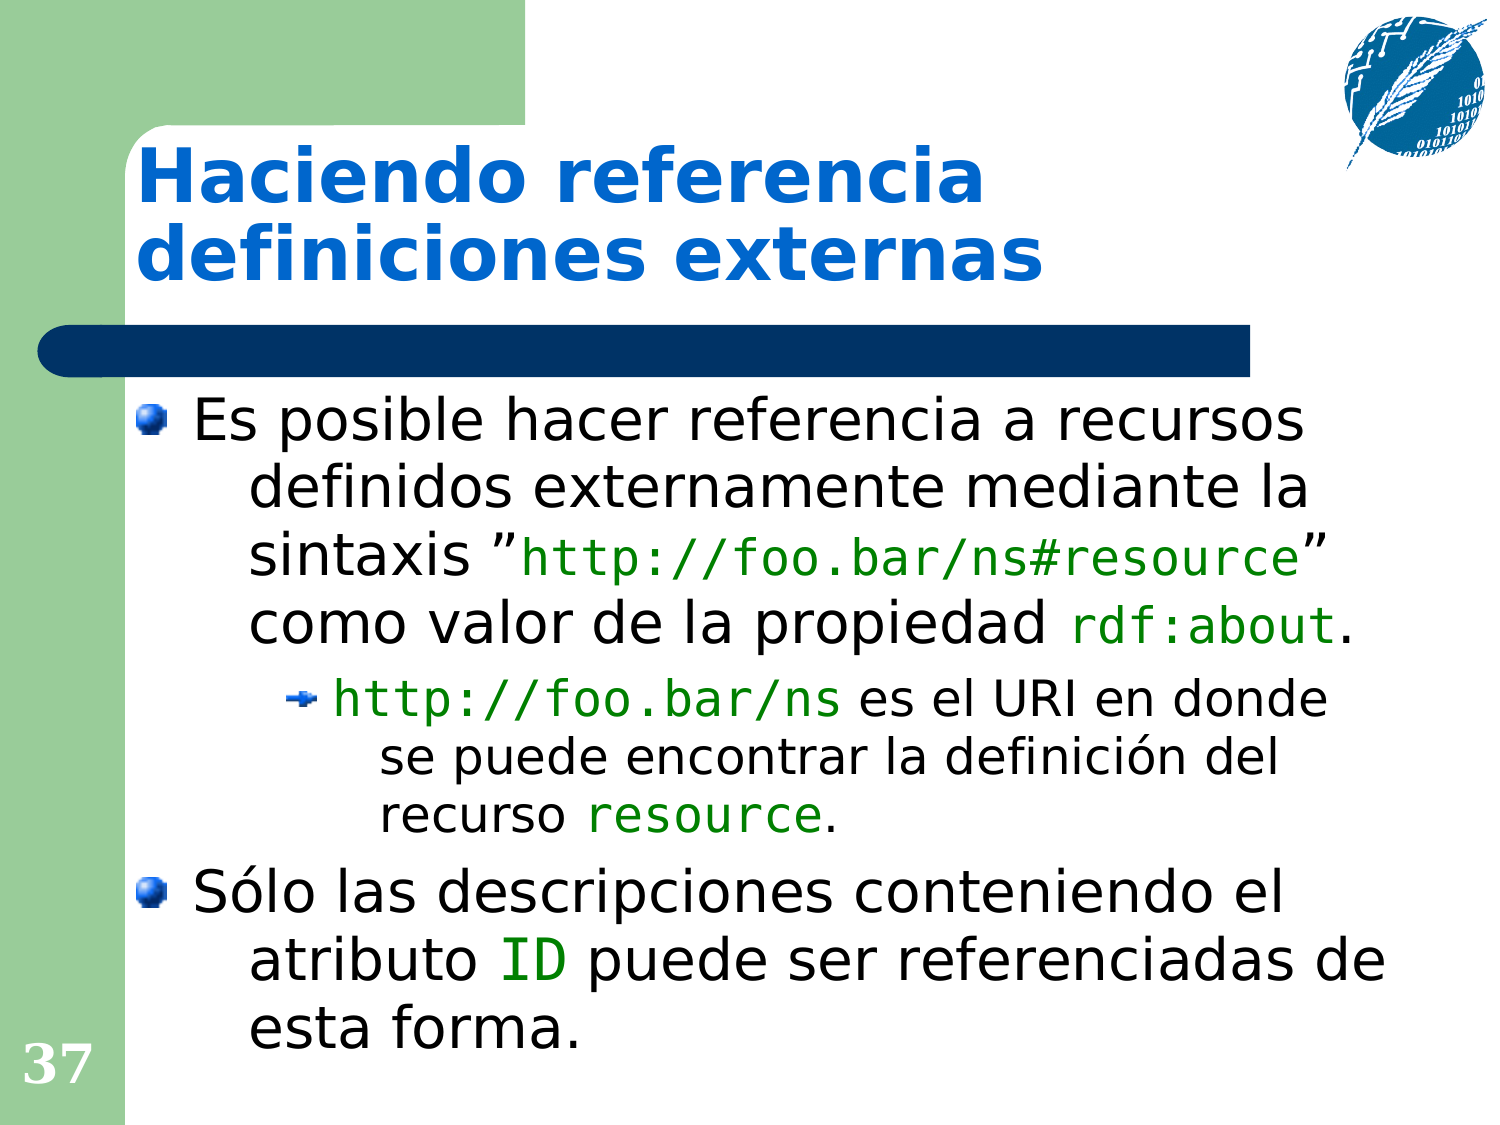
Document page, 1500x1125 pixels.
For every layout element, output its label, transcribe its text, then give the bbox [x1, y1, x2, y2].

picture [1427, 138, 1431, 148]
list Es posible hacer referencia a recursos definidos externamente mediante la sintaxis ”http://foo.bar/ns#resource” como valor de la propiedad rdf:about. http://foo.bar/ns es el URI en donde se puede encontrar la definición del recurso resource. Sólo las descripciones conteniendo el atributo ID puede ser referenciadas de esta forma. [136, 386, 1399, 1096]
title Haciendo referencia definiciones externas [135, 135, 1412, 301]
picture [1433, 139, 1440, 147]
picture [1436, 127, 1450, 136]
picture [1341, 15, 1487, 172]
picture [1416, 140, 1425, 149]
